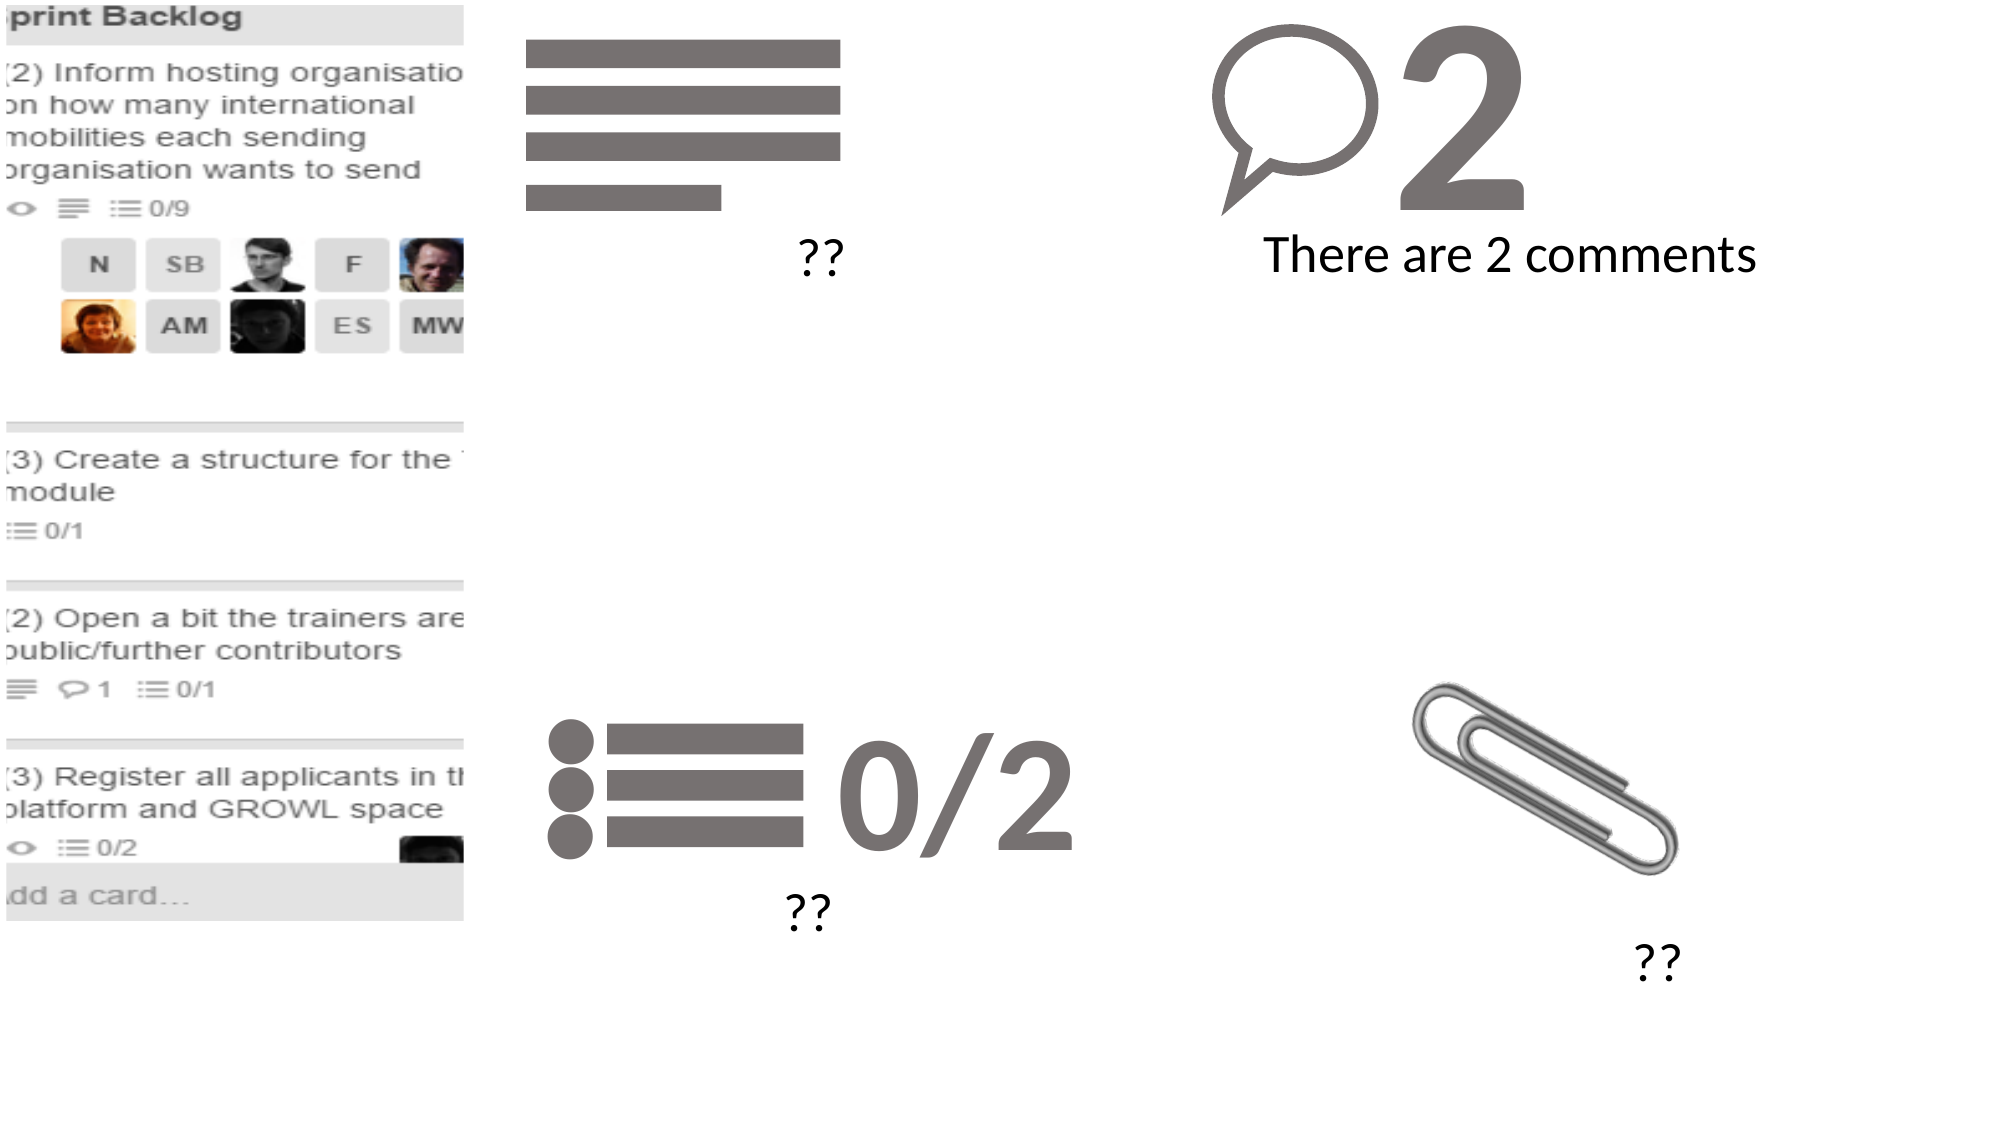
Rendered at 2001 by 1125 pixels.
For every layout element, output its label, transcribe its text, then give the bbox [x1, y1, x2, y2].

text_box [607, 816, 804, 848]
text_box 0/2 [822, 676, 1094, 892]
text_box ?? [525, 870, 1092, 951]
text_box There are 2 comments [1227, 211, 1794, 291]
text_box [607, 723, 804, 755]
text_box ?? [1375, 920, 1942, 1001]
text_box ?? [538, 214, 1105, 295]
text_box [607, 770, 804, 801]
text_box [526, 85, 841, 115]
text_box [526, 39, 841, 69]
text_box 2 [1376, 0, 1549, 211]
picture [6, 5, 464, 921]
text_box [526, 184, 722, 211]
picture [1390, 637, 1687, 920]
text_box [526, 132, 841, 161]
